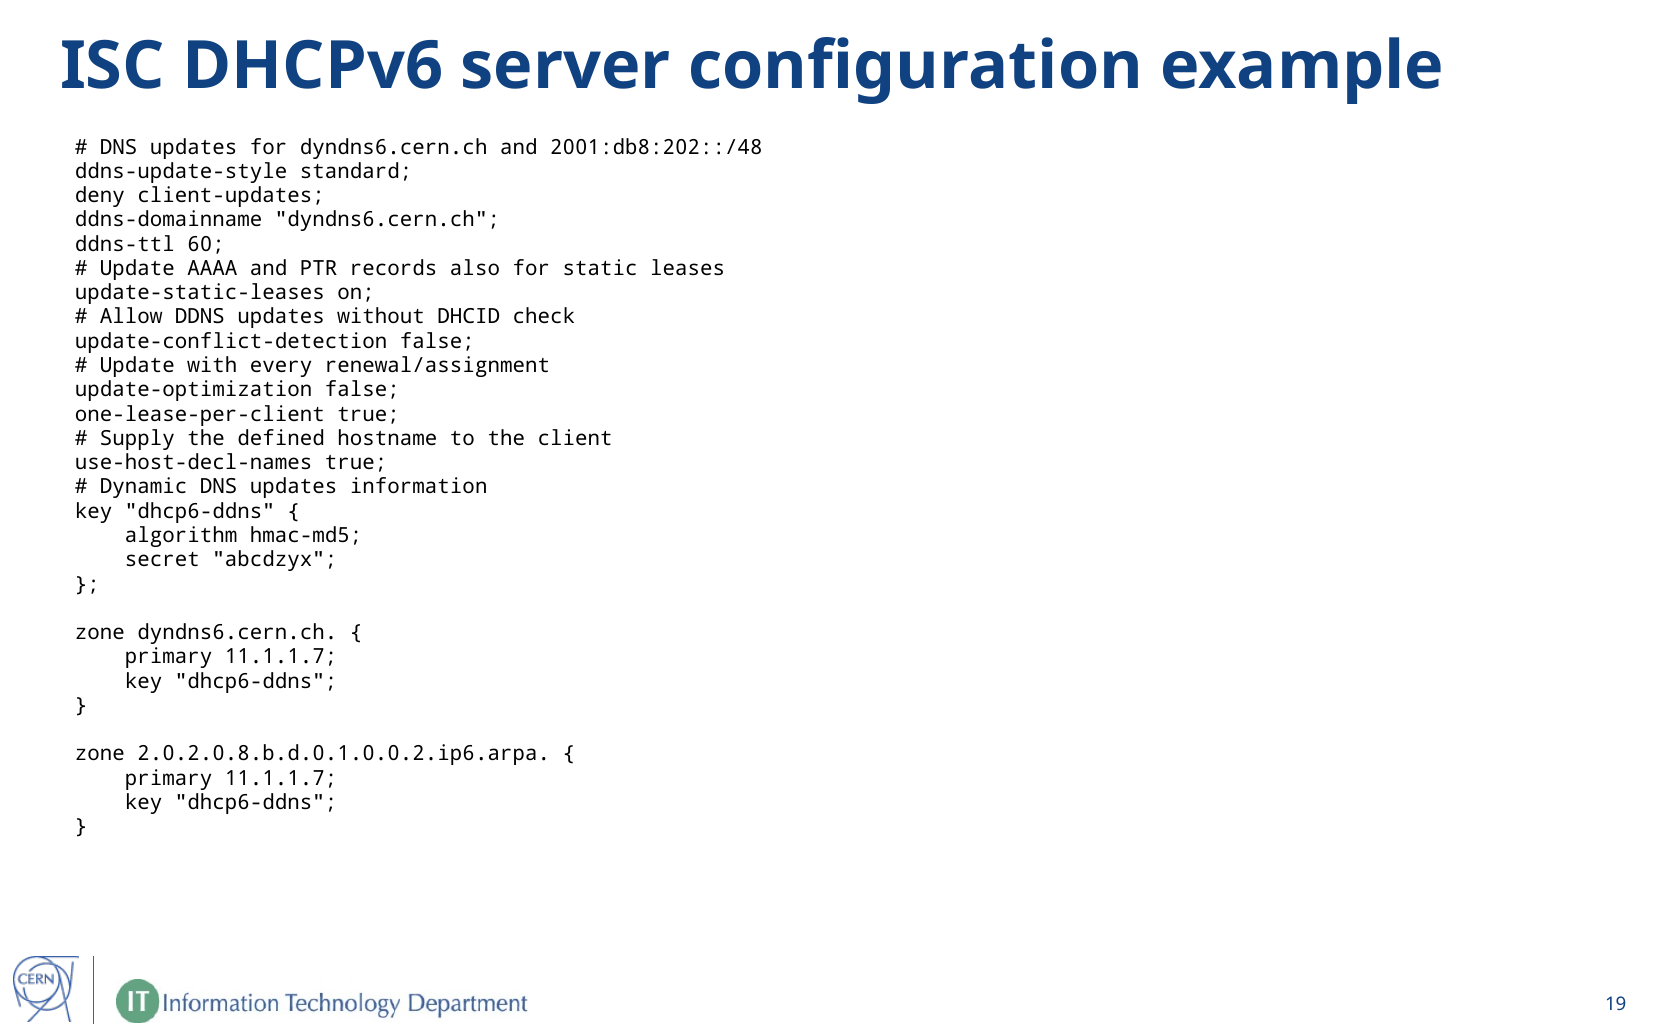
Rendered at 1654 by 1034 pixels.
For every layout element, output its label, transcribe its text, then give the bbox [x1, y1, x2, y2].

picture [13, 956, 60, 1032]
title ISC DHCPv6 server configuration example [60, 0, 1528, 127]
text_box # DNS updates for dyndns6.cern.ch and 2001:db8:202::/48 ddns-update-style standard; deny client-updates; ddns-domainname "dyndns6.cern.ch"; ddns-ttl 60; # Update AAAA and PTR records also for static leases update-static-leases on; # Allow DDNS updates without DHCID check update-conflict-detection false; # Update with every renewal/assignment update-optimization false; one-lease-per-client true; # Supply the defined hostname to the client use-host-decl-names true; # Dynamic DNS updates information key "dhcp6-ddns" { algorithm hmac-md5; secret "abcdzyx"; }; zone dyndns6.cern.ch. { primary 11.1.1.7; key "dhcp6-ddns"; } zone 2.0.2.0.8.b.d.0.1.0.0.2.ip6.arpa. { primary 11.1.1.7; key "dhcp6-ddns"; } [60, 127, 1636, 1034]
